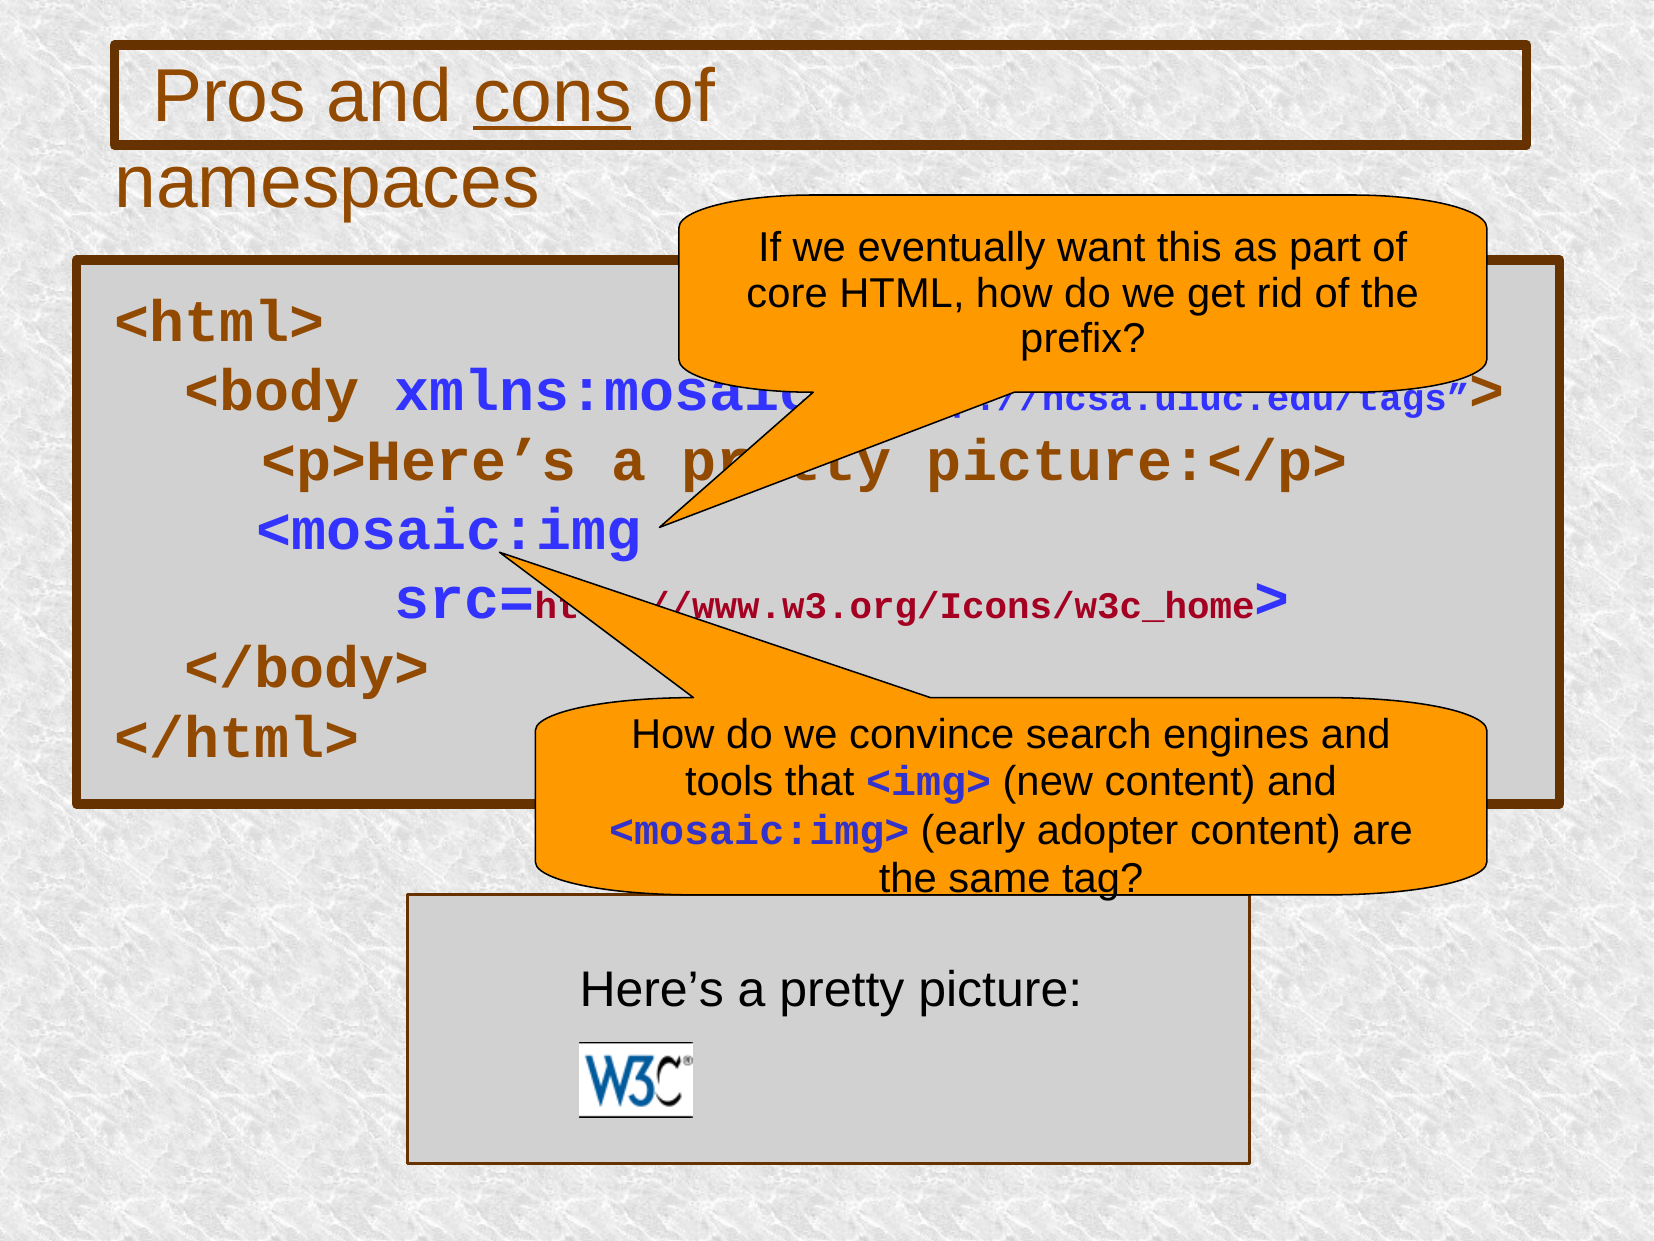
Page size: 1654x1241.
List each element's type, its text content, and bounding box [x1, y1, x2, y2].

text_box How do we convince search engines and tools that <img> (new content) and <mosaic:img> (early adopter content) are the same tag? [499, 552, 1487, 895]
text_box Here’s a pretty picture: [579, 964, 1084, 1087]
text_box If we eventually want this as part of core HTML, how do we get rid of the prefix? [659, 195, 1487, 528]
title Pros and cons of namespaces [114, 45, 1527, 146]
text_box <html> <body xmlns:mosaic=“http://ncsa.uiuc.edu/tags”> <p>Here’s a pretty picture:</p> <mosaic:img src=http://www.w3.org/Icons/w3c_home> </body> </html> [76, 259, 1560, 804]
text_box [407, 894, 1250, 1164]
picture [0, 0, 1654, 1241]
